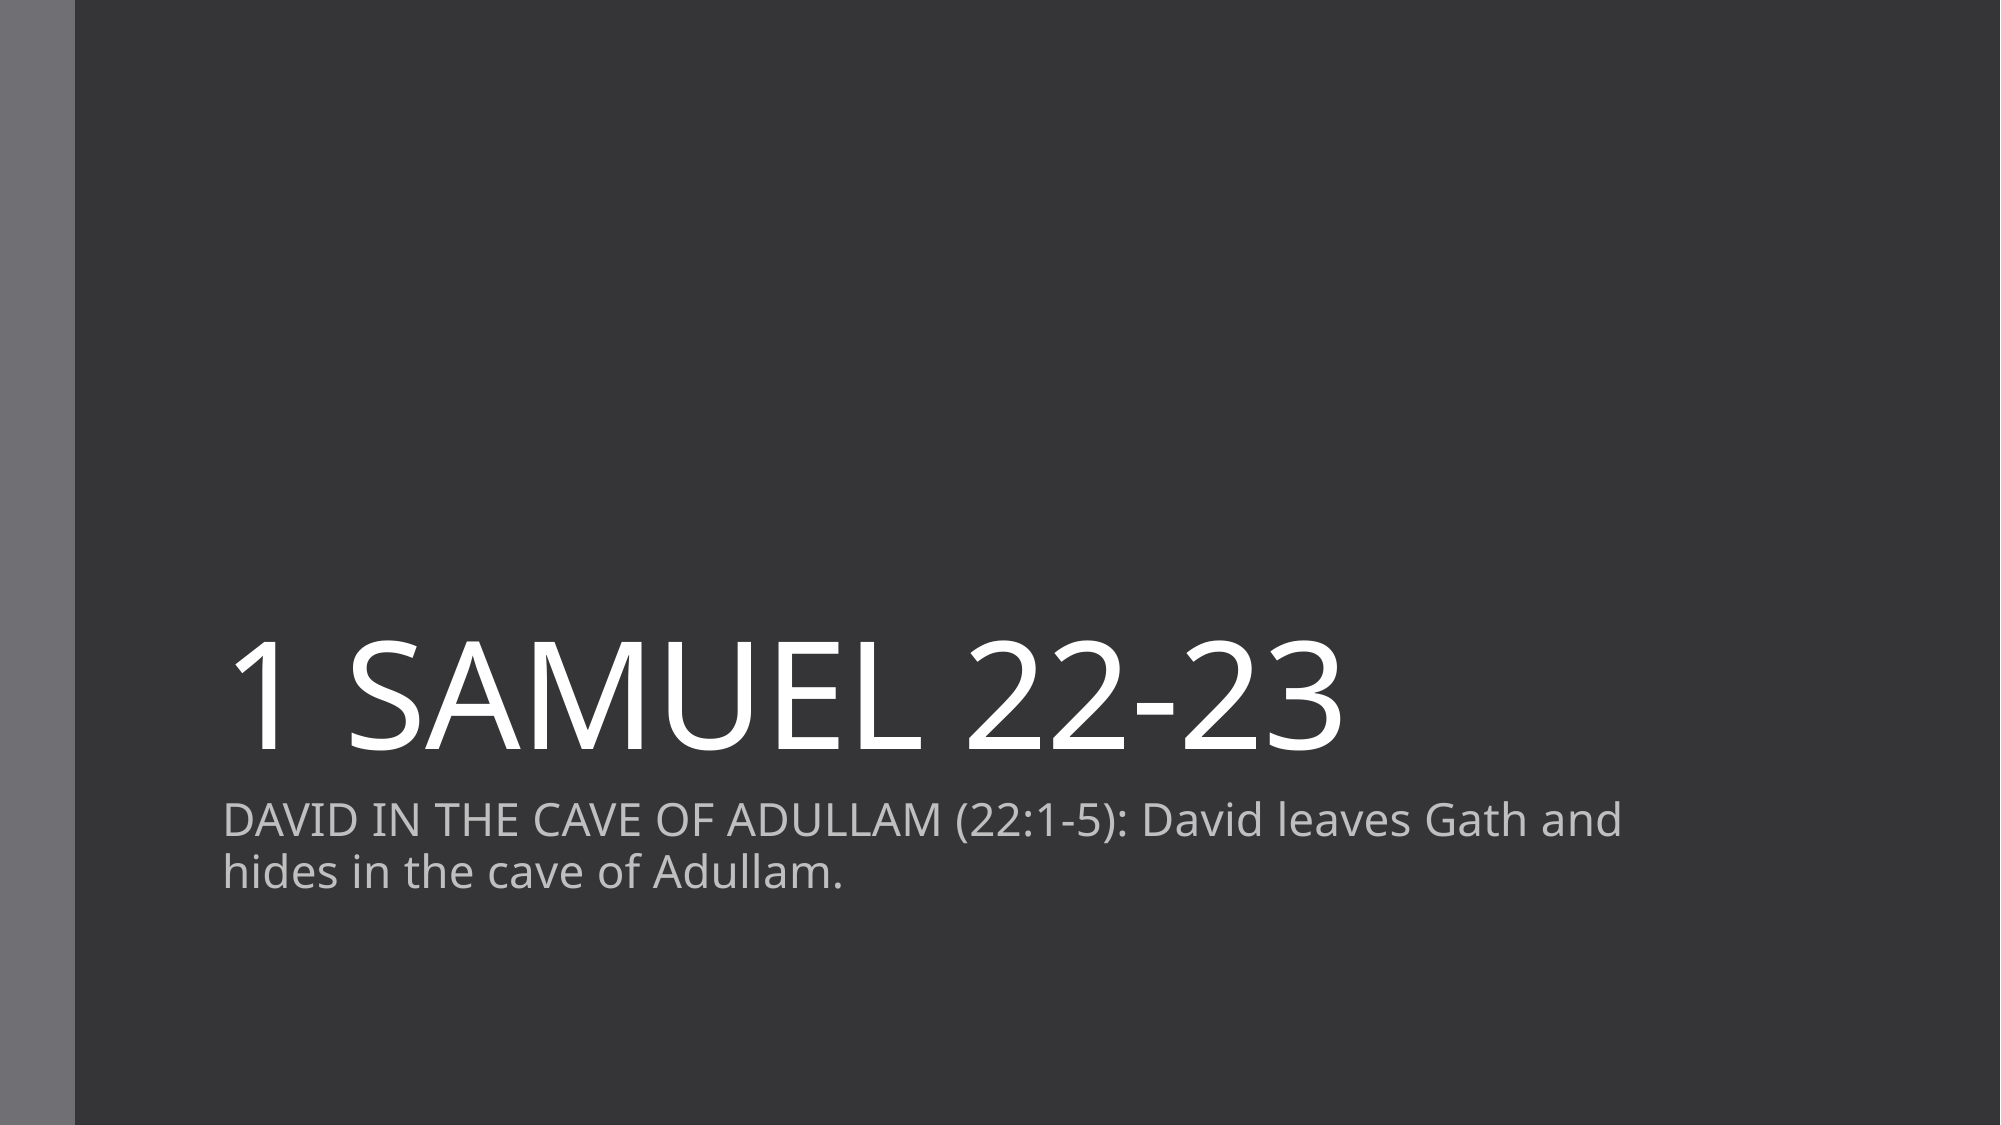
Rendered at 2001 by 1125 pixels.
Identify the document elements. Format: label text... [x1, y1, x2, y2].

subtitle DAVID IN THE CAVE OF ADULLAM (22:1-5): David leaves Gath and hides in the cave of Adullam. [206, 787, 1752, 1066]
title 1 SAMUEL 22-23 [206, 124, 1752, 787]
